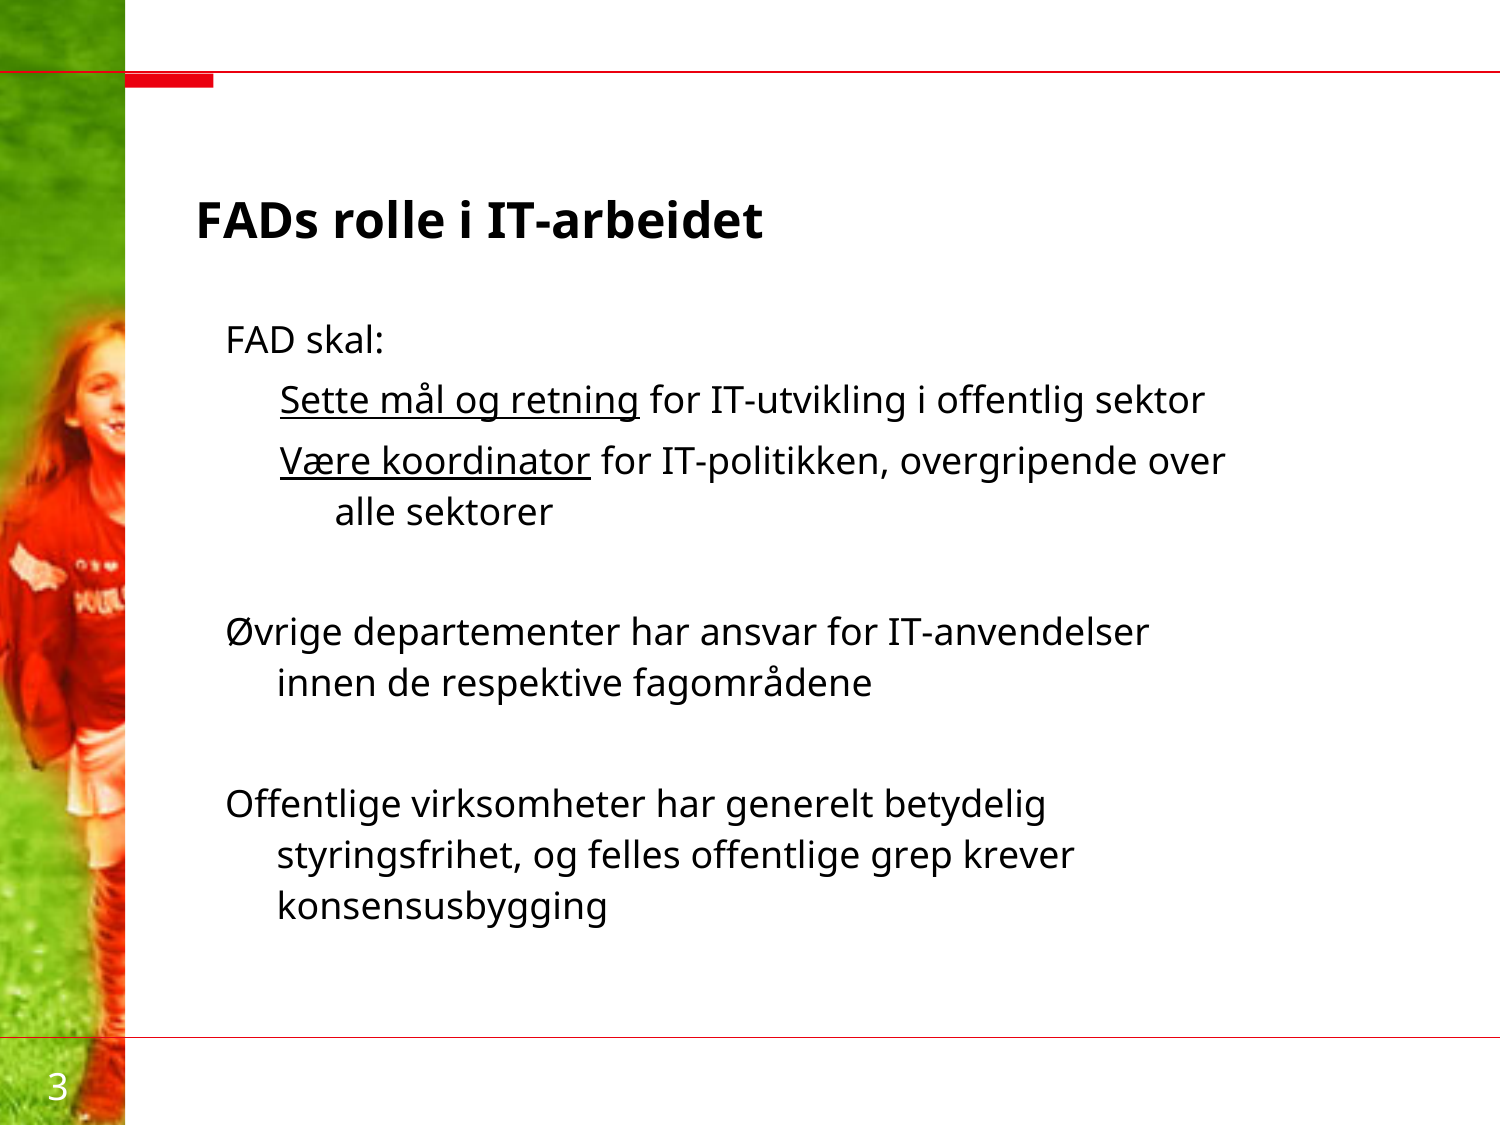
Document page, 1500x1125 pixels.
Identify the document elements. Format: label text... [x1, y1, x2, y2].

picture [0, 1038, 126, 1125]
list FAD skal: Sette mål og retning for IT-utvikling i offentlig sektor Være koordinator for IT-politikken, overgripende over alle sektorer Øvrige departementer har ansvar for IT-anvendelser innen de respektive fagområdene Offentlige virksomheter har generelt betydelig styringsfrihet, og felles offentlige grep krever konsensusbygging [210, 305, 1251, 981]
picture [0, 0, 126, 71]
title FADs rolle i IT-arbeidet [180, 174, 1246, 263]
picture [0, 73, 126, 1037]
